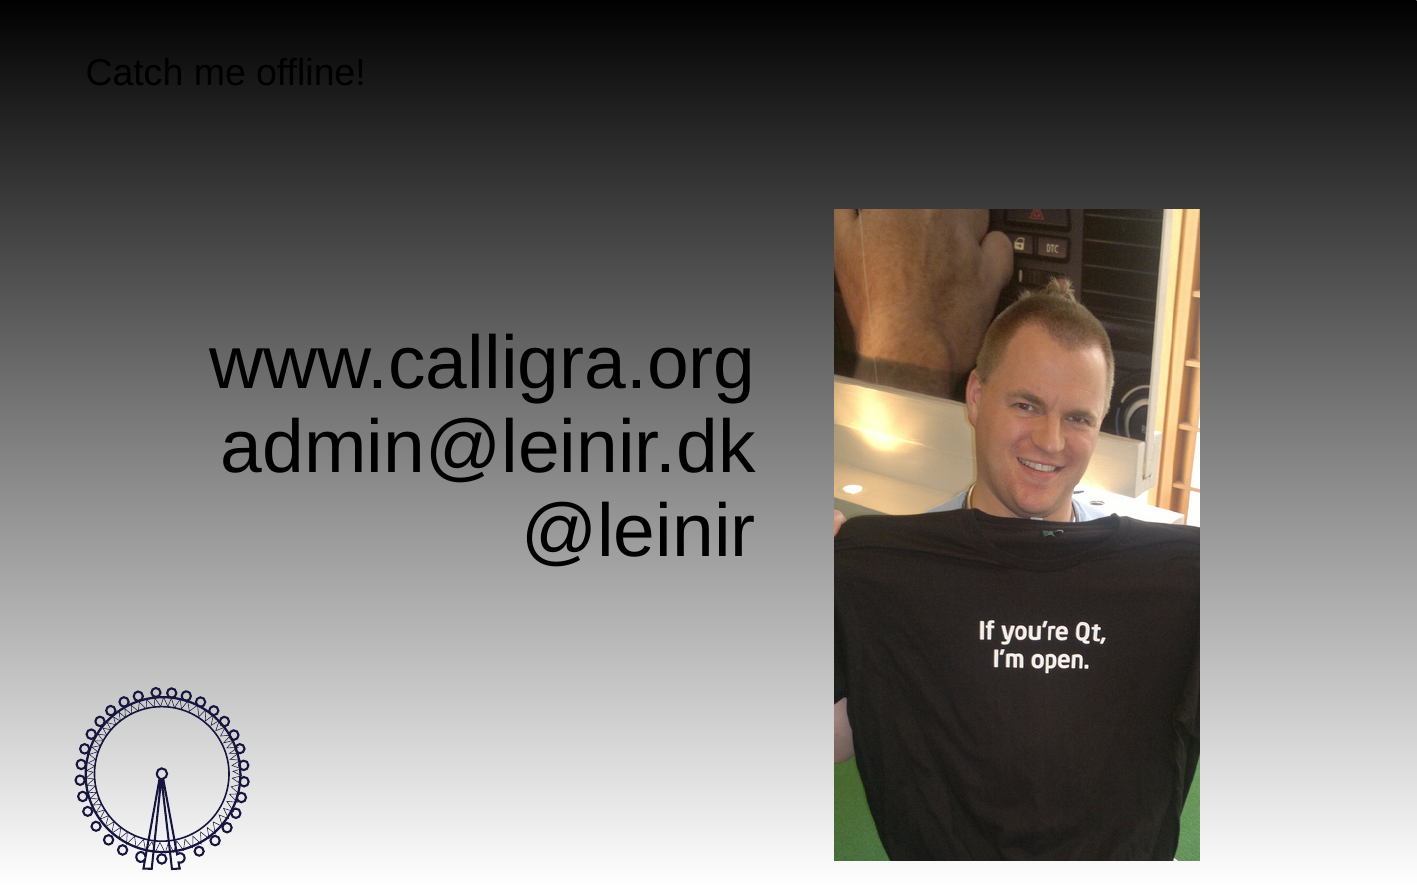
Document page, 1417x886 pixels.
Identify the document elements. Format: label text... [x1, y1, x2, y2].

list www.calligra.org admin@leinir.dk @leinir [186, 313, 771, 588]
title Catch me offline! [70, 44, 1346, 186]
picture [834, 209, 1200, 861]
